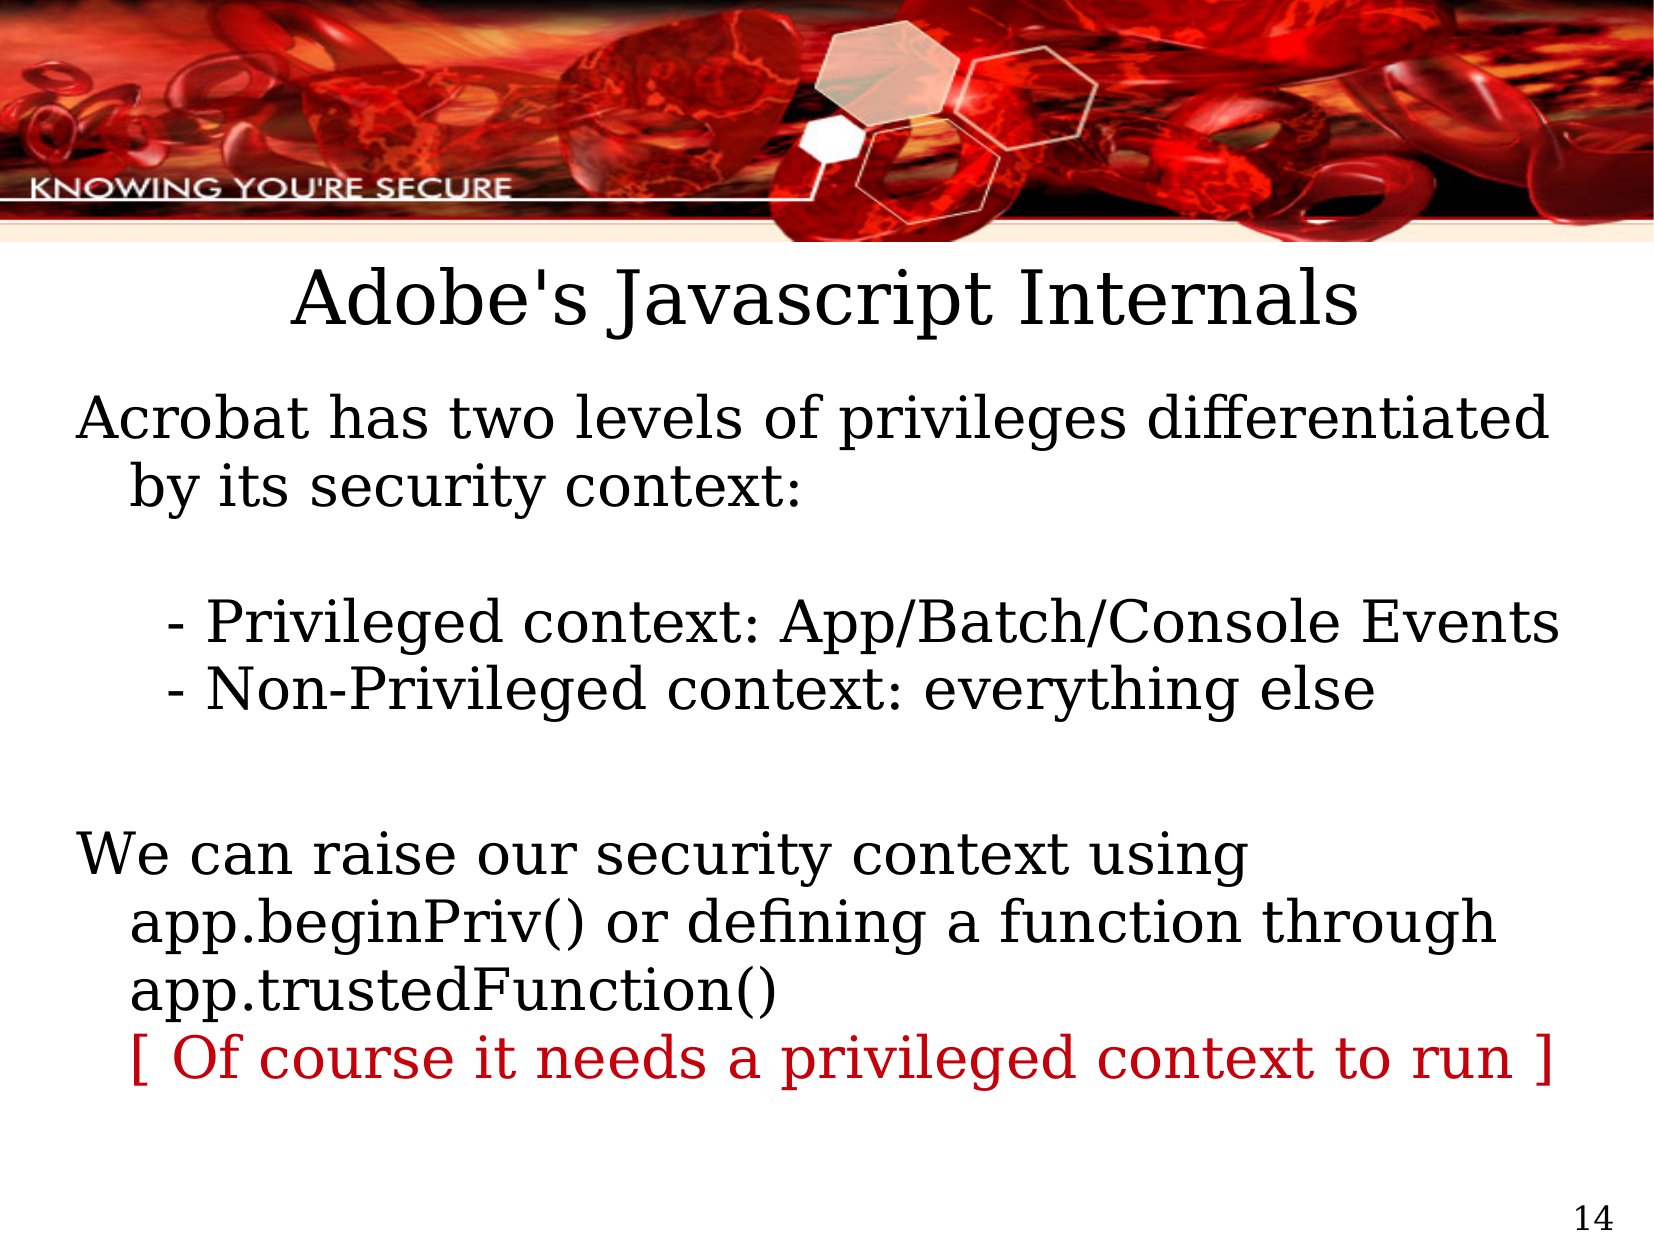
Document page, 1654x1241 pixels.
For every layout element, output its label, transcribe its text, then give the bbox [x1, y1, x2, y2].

title Adobe's Javascript Internals [0, 195, 1654, 403]
picture [0, 0, 1654, 195]
list Acrobat has two levels of privileges differentiated by its security context: - Privileged context: App/Batch/Console Events - Non-Privileged context: everything else We can raise our security context using app.beginPriv() or defining a function through app.trustedFunction() [ Of course it needs a privileged context to run ] [59, 384, 1595, 1092]
